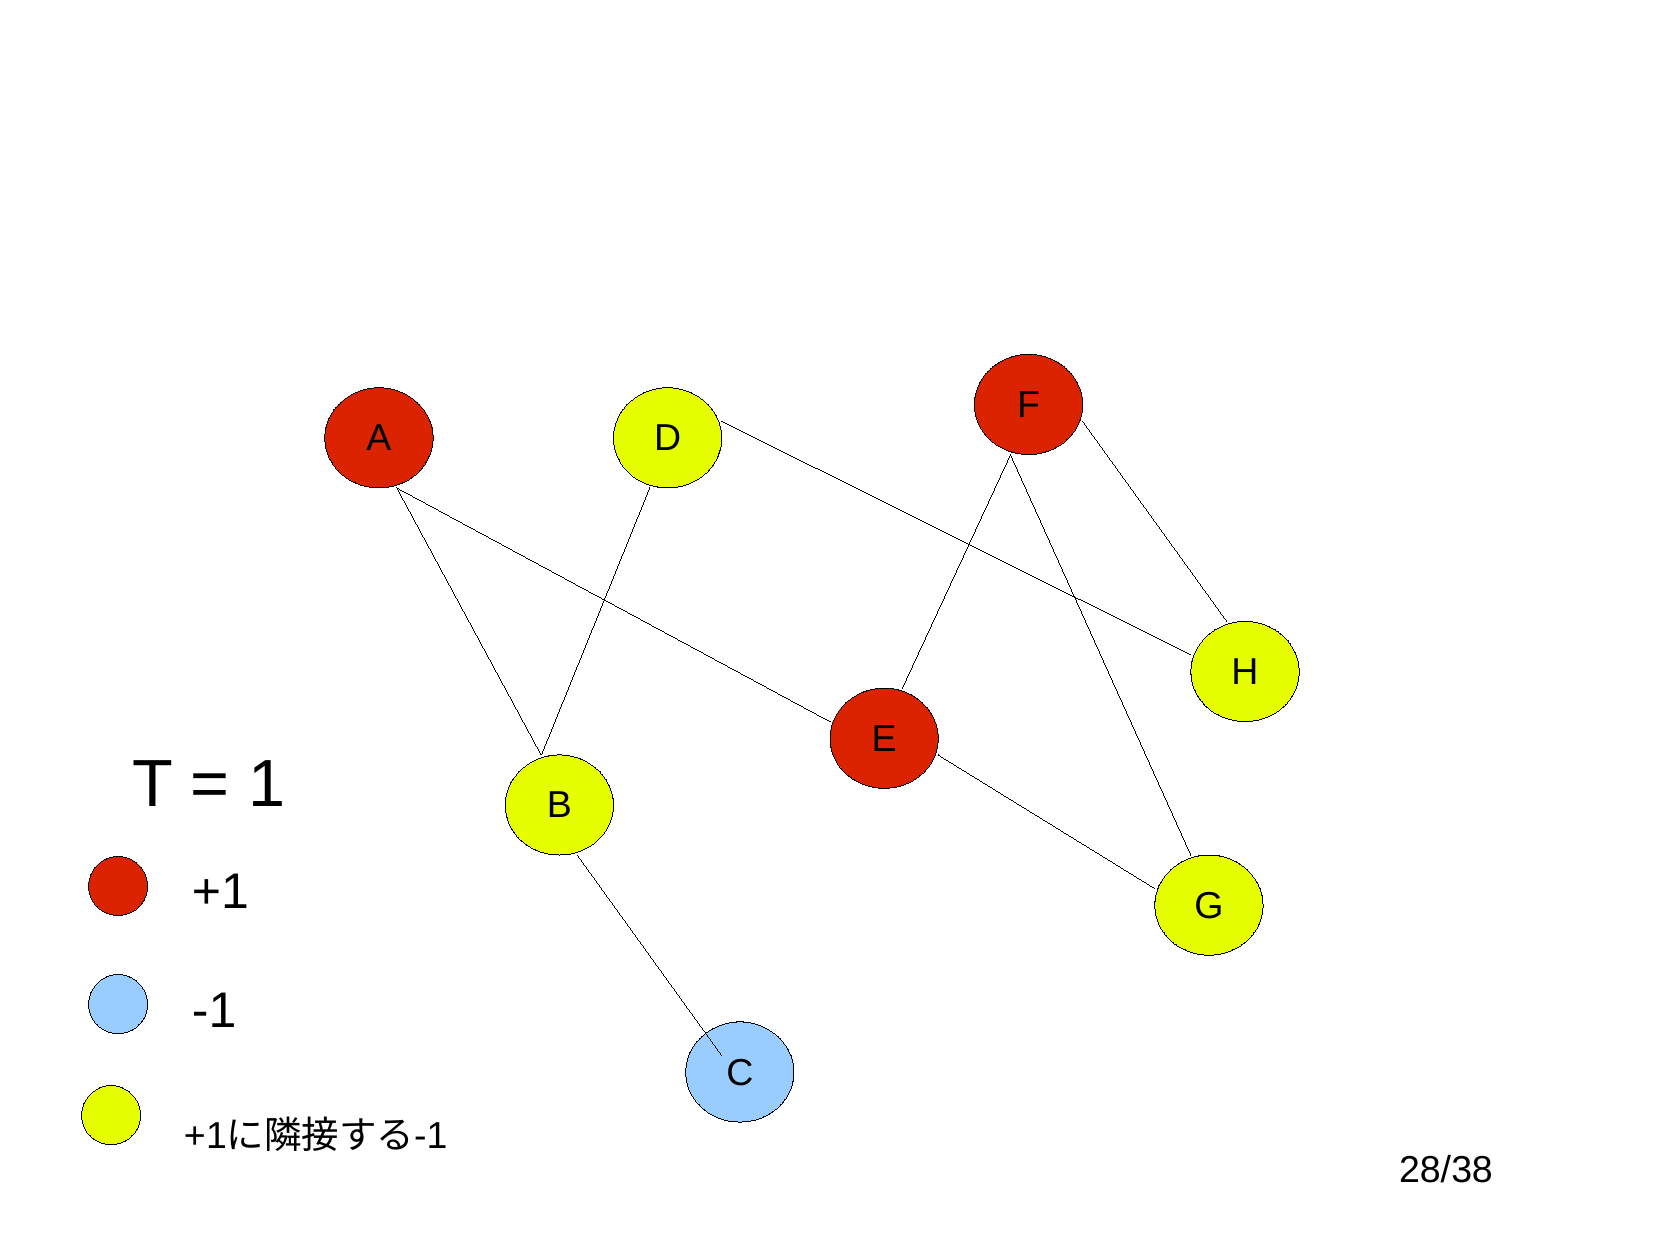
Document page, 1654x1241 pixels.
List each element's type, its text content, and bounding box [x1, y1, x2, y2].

text_box F [974, 354, 1083, 455]
text_box D [613, 387, 722, 488]
text_box B [505, 754, 614, 856]
text_box [88, 974, 148, 1034]
text_box E [830, 688, 939, 789]
text_box C [685, 1021, 794, 1123]
text_box A [324, 387, 434, 488]
text_box +1 [177, 856, 384, 927]
text_box +1に隣接する-1 [169, 1097, 524, 1155]
text_box H [1190, 621, 1300, 722]
text_box G [1154, 855, 1264, 956]
text_box -1 [177, 974, 384, 1046]
text_box [88, 856, 148, 916]
text_box T = 1 [118, 738, 325, 828]
text_box <番号>/38 [1413, 1140, 1608, 1211]
list [82, 236, 1536, 1093]
text_box [81, 1085, 141, 1145]
